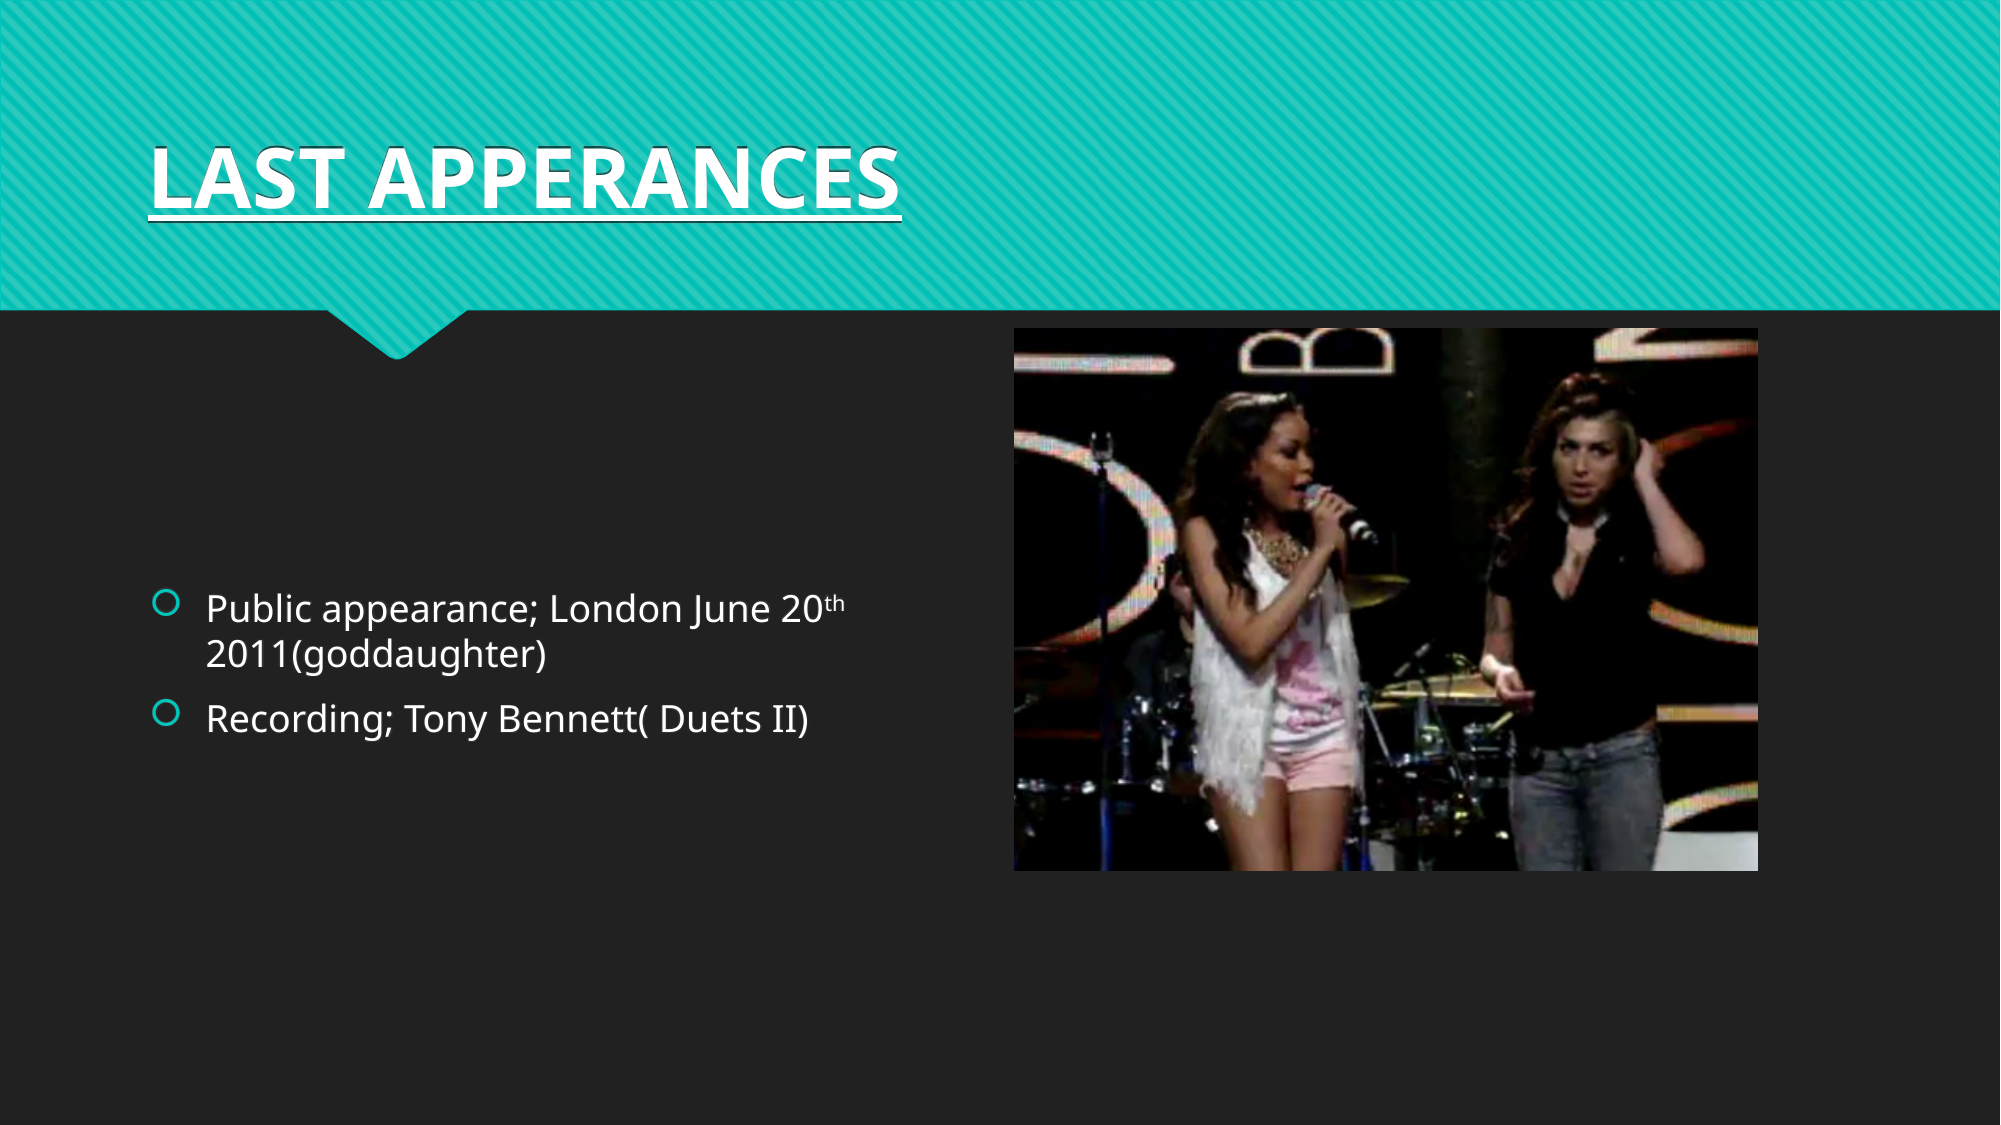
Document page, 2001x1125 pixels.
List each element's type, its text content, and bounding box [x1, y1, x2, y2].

title LAST APPERANCES [132, 73, 1868, 233]
picture [1014, 328, 1758, 871]
picture [1, 1, 1999, 357]
list Public appearance; London June 20th 2011(goddaughter) Recording; Tony Bennett( Duets II) [134, 364, 985, 962]
